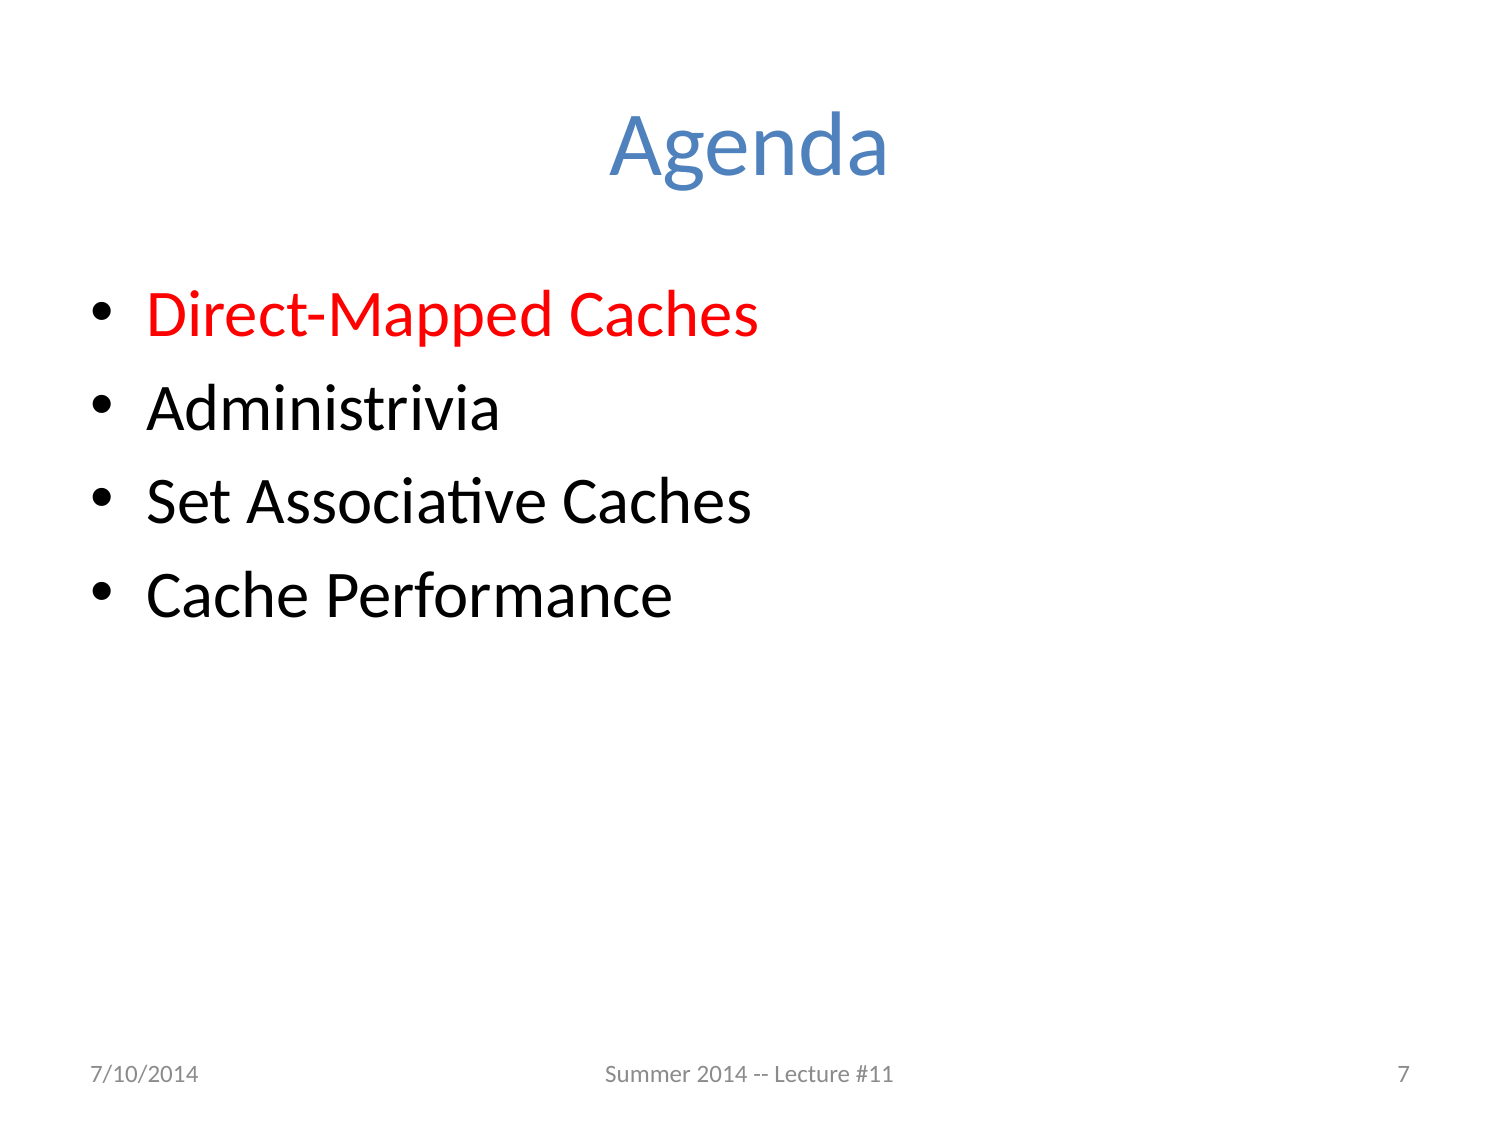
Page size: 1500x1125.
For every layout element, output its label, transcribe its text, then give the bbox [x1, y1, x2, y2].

footer Summer 2014 -- Lecture #11 [512, 1042, 988, 1103]
list Direct-Mapped Caches Administrivia Set Associative Caches Cache Performance [75, 262, 1425, 1073]
slide_number <number> [1074, 1042, 1425, 1103]
slide_number 7/10/2014 [75, 1042, 425, 1103]
title Agenda [75, 45, 1425, 233]
